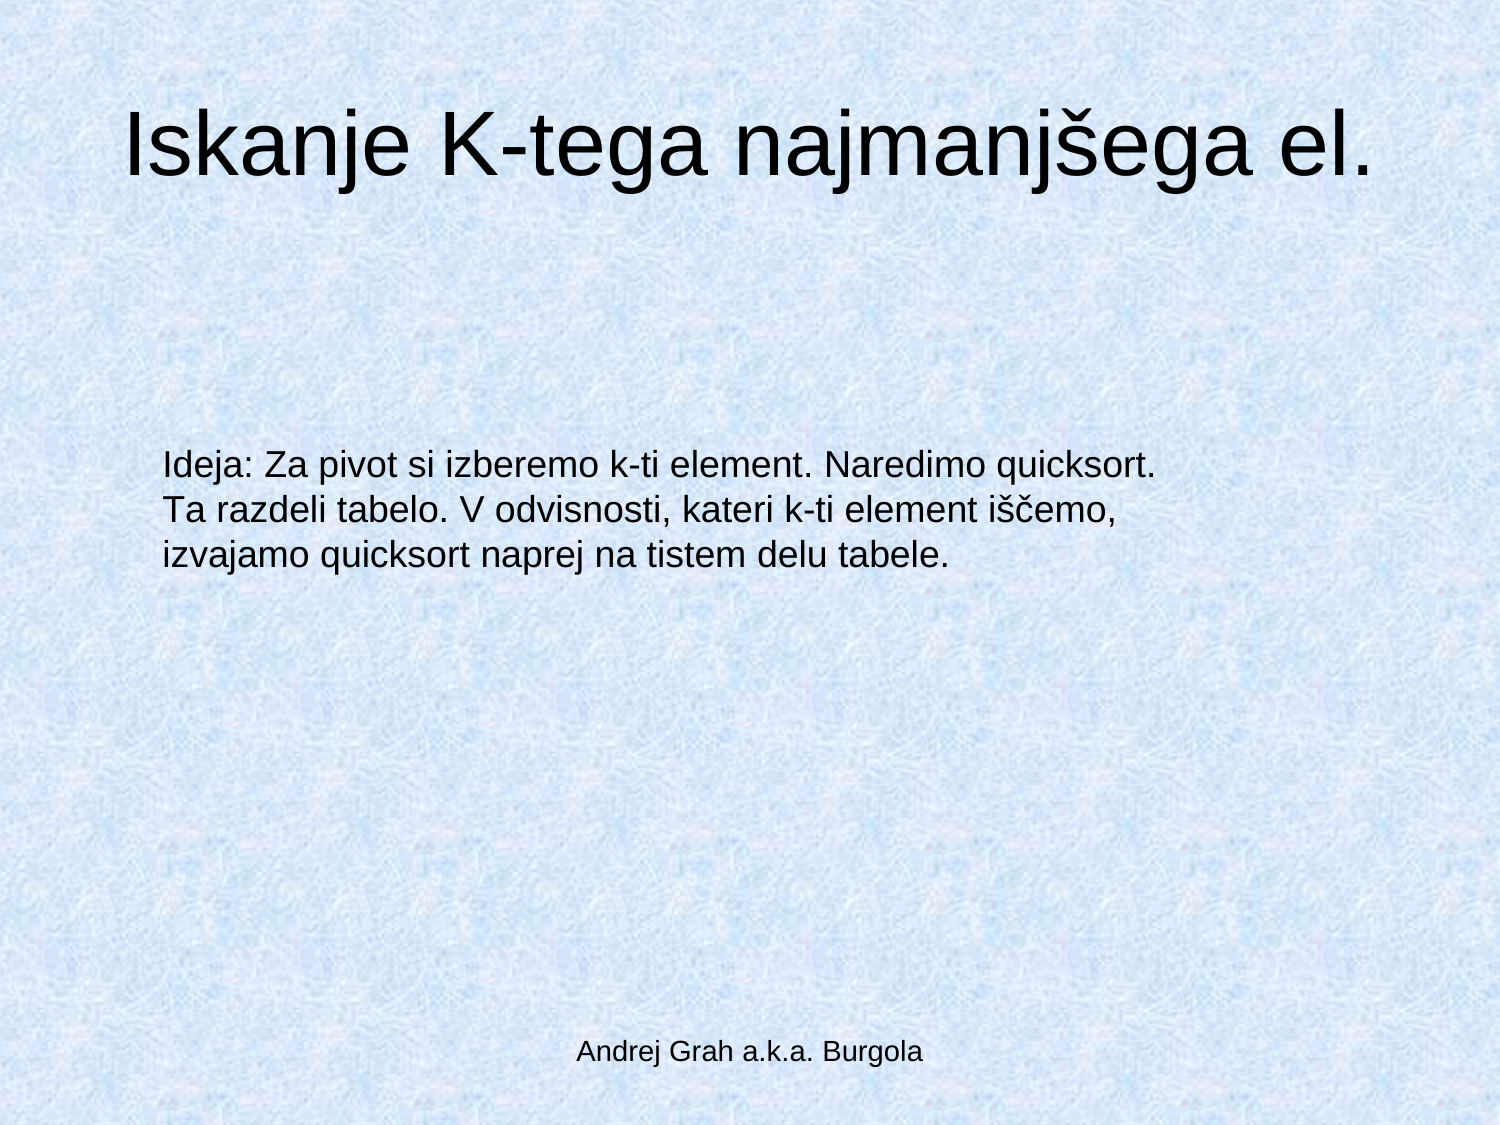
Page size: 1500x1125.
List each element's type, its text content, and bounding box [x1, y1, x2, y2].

picture [0, 0, 1500, 1125]
title Iskanje K-tega najmanjšega el. [75, 45, 1426, 233]
text_box Ideja: Za pivot si izberemo k-ti element. Naredimo quicksort. Ta razdeli tabelo. V odvisnosti, kateri k-ti element iščemo, izvajamo quicksort naprej na tistem delu tabele. [147, 432, 1223, 583]
text_box Andrej Grah a.k.a. Burgola [512, 1024, 988, 1103]
